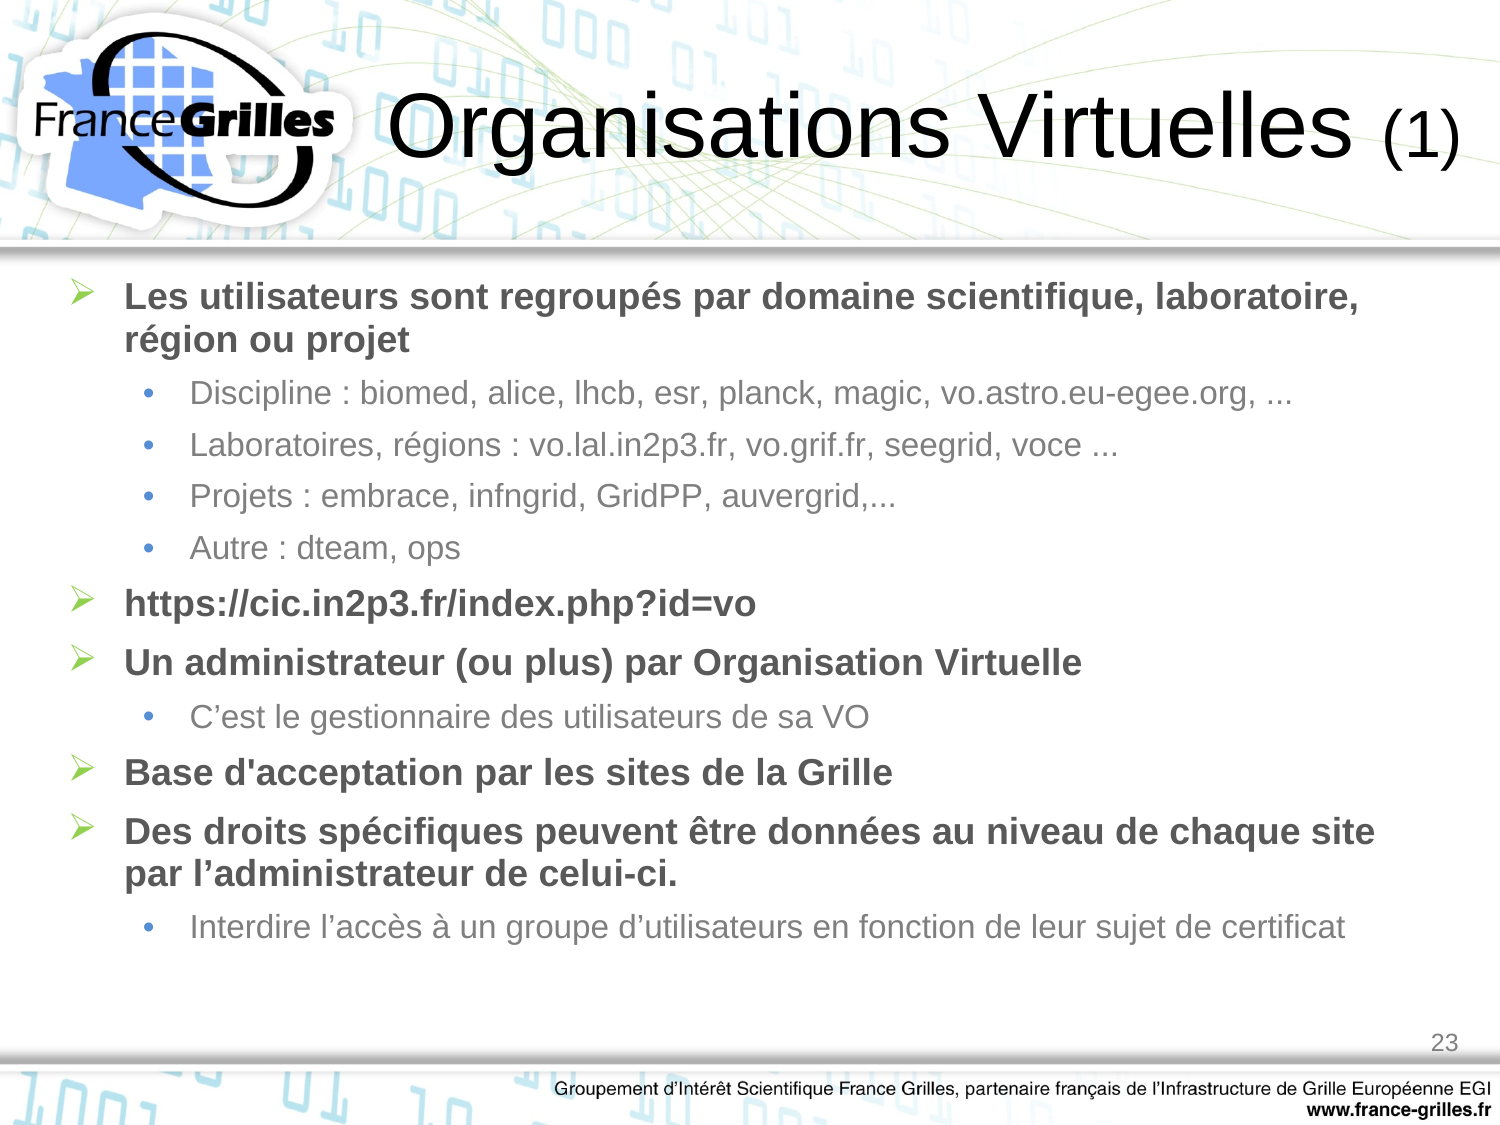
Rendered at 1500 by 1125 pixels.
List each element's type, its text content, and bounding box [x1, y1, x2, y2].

picture [0, 0, 1500, 1125]
title Organisations Virtuelles (1) [372, 7, 1500, 244]
list Les utilisateurs sont regroupés par domaine scientifique, laboratoire, région ou projet Discipline : biomed, alice, lhcb, esr, planck, magic, vo.astro.eu-egee.org, ... Laboratoires, régions : vo.lal.in2p3.fr, vo.grif.fr, seegrid, voce ... Projets : embrace, infngrid, GridPP, auvergrid,... Autre : dteam, ops https://cic.in2p3.fr/index.php?id=vo Un administrateur (ou plus) par Organisation Virtuelle C’est le gestionnaire des utilisateurs de sa VO Base d'acceptation par les sites de la Grille Des droits spécifiques peuvent être données au niveau de chaque site par l’administrateur de celui-ci. Interdire l’accès à un groupe d’utilisateurs en fonction de leur sujet de certificat [53, 268, 1459, 1030]
